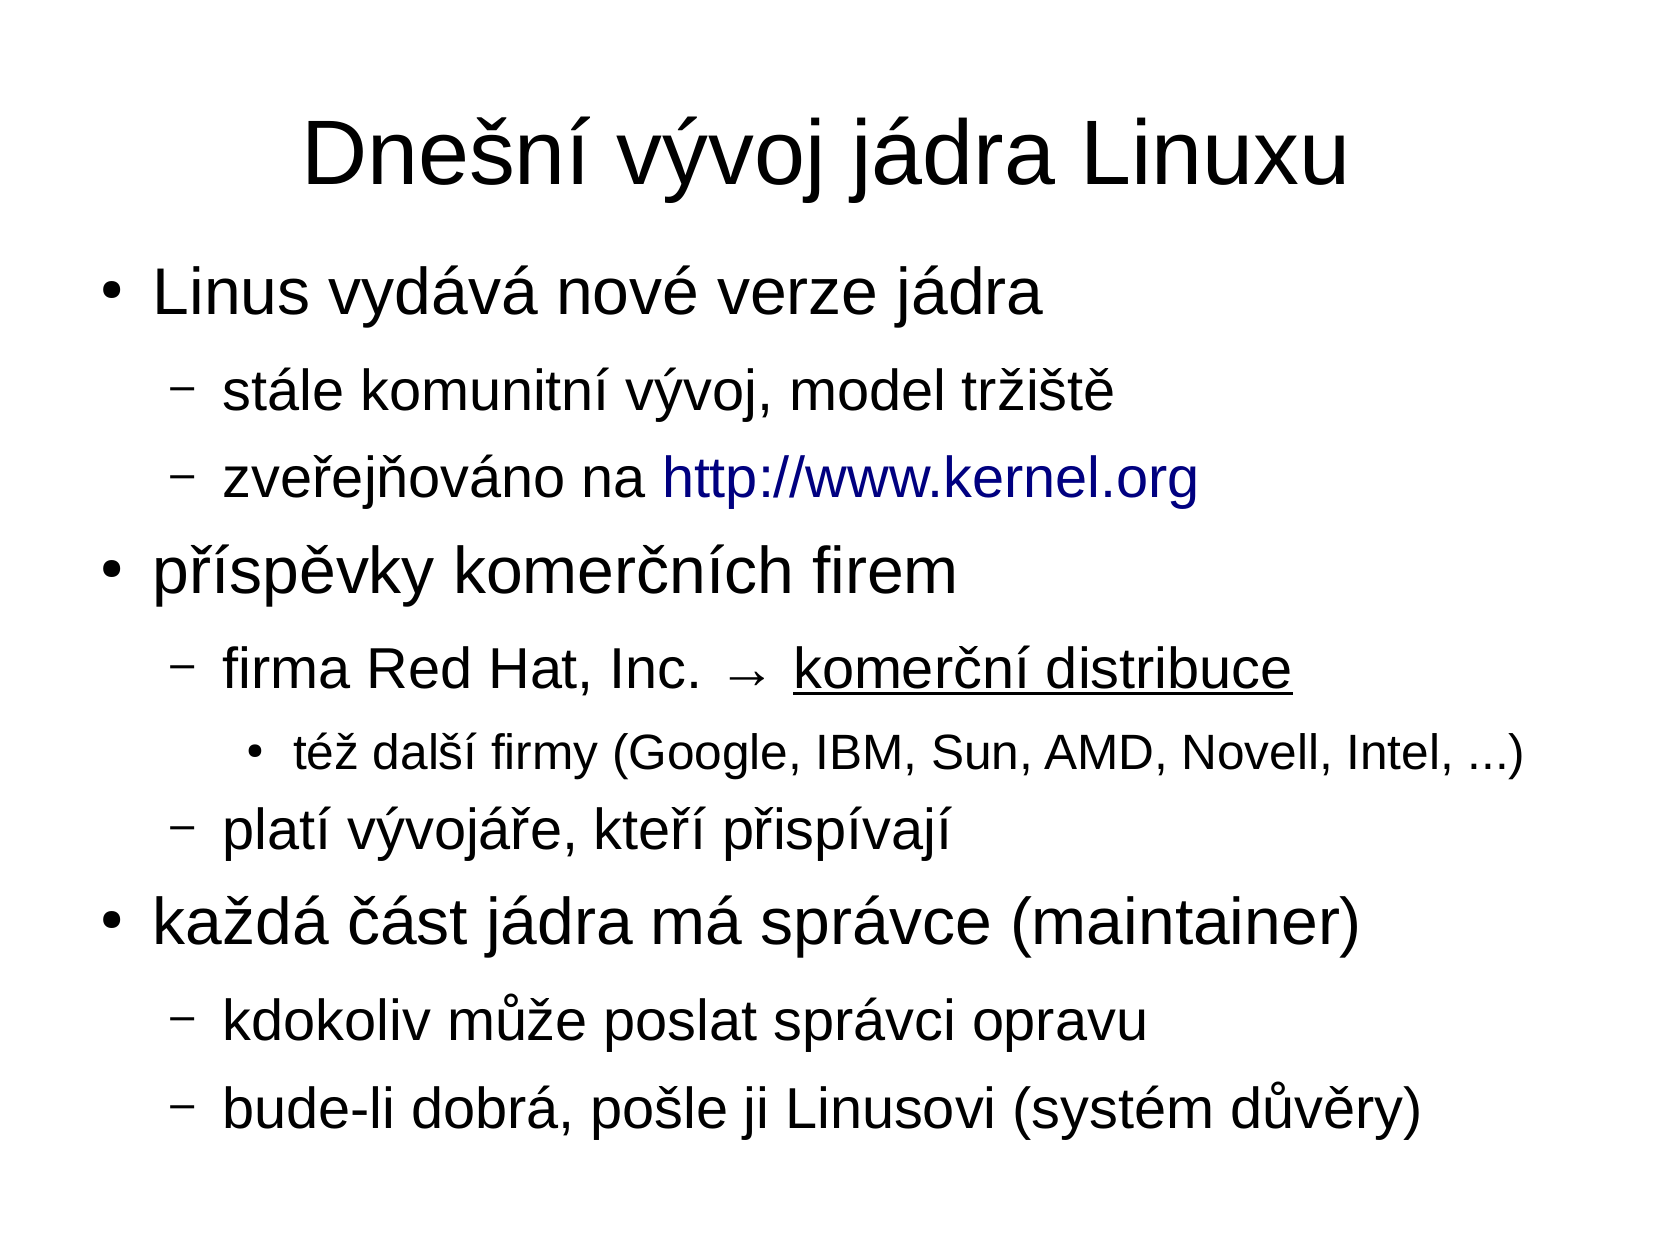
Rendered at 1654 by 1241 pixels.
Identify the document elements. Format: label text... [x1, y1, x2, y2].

title Dnešní vývoj jádra Linuxu [82, 56, 1571, 250]
list Linus vydává nové verze jádra stále komunitní vývoj, model tržiště zveřejňováno na http://www.kernel.org příspěvky komerčních firem firma Red Hat, Inc. → komerční distribuce též další firmy (Google, IBM, Sun, AMD, Novell, Intel, ...) platí vývojáře, kteří přispívají každá část jádra má správce (maintainer) kdokoliv může poslat správci opravu bude-li dobrá, pošle ji Linusovi (systém důvěry) [82, 254, 1571, 1148]
